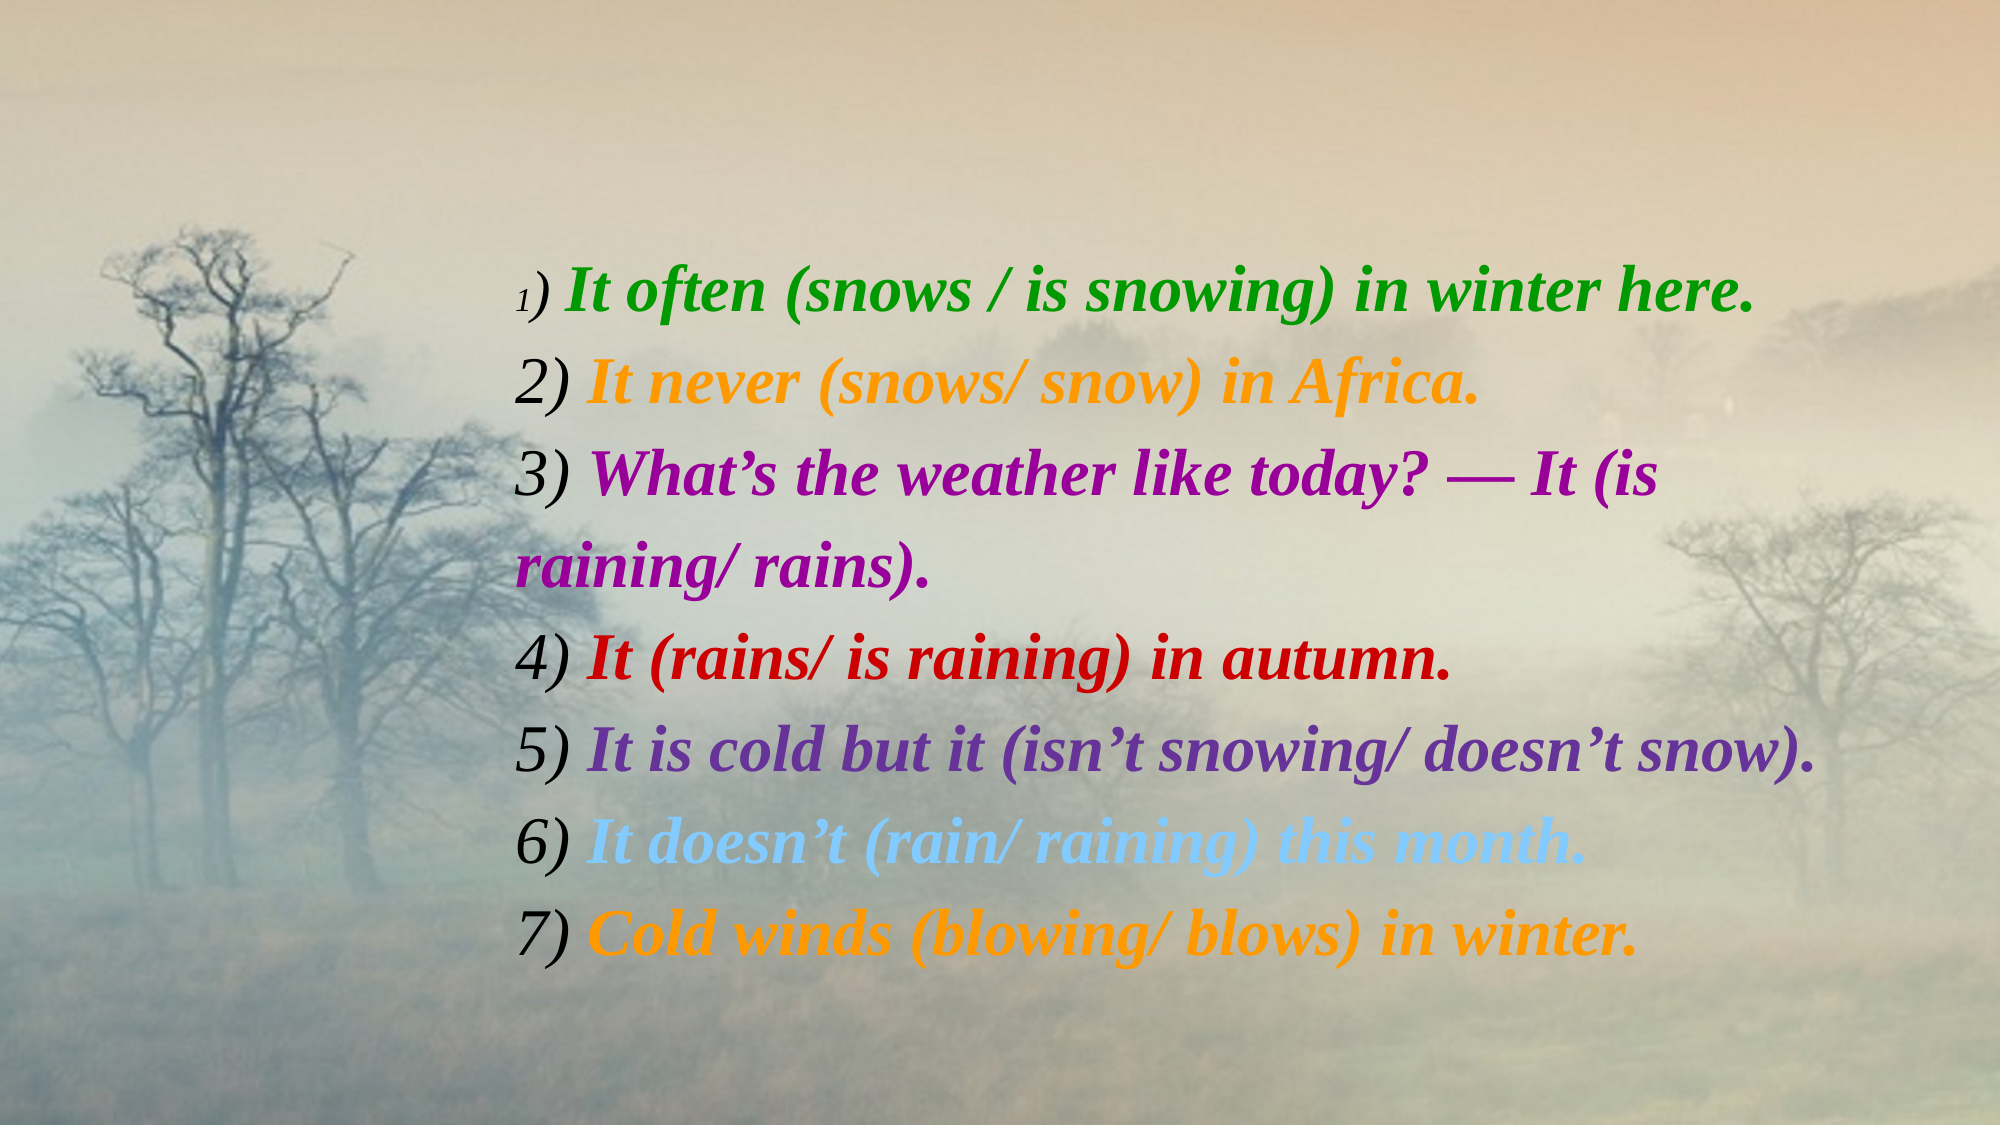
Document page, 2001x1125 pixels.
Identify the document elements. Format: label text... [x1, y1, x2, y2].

picture [0, 0, 2000, 1125]
text_box 1) It often (snows / is snowing) in winter here. 2) It never (snows/ snow) in Africa. 3) What’s the weather like today? — It (is raining/ rains). 4) It (rains/ is raining) in autumn. 5) It is cold but it (isn’t snowing/ doesn’t snow). 6) It doesn’t (rain/ raining) this month. 7) Cold winds (blowing/ blows) in winter. [500, 225, 1847, 977]
